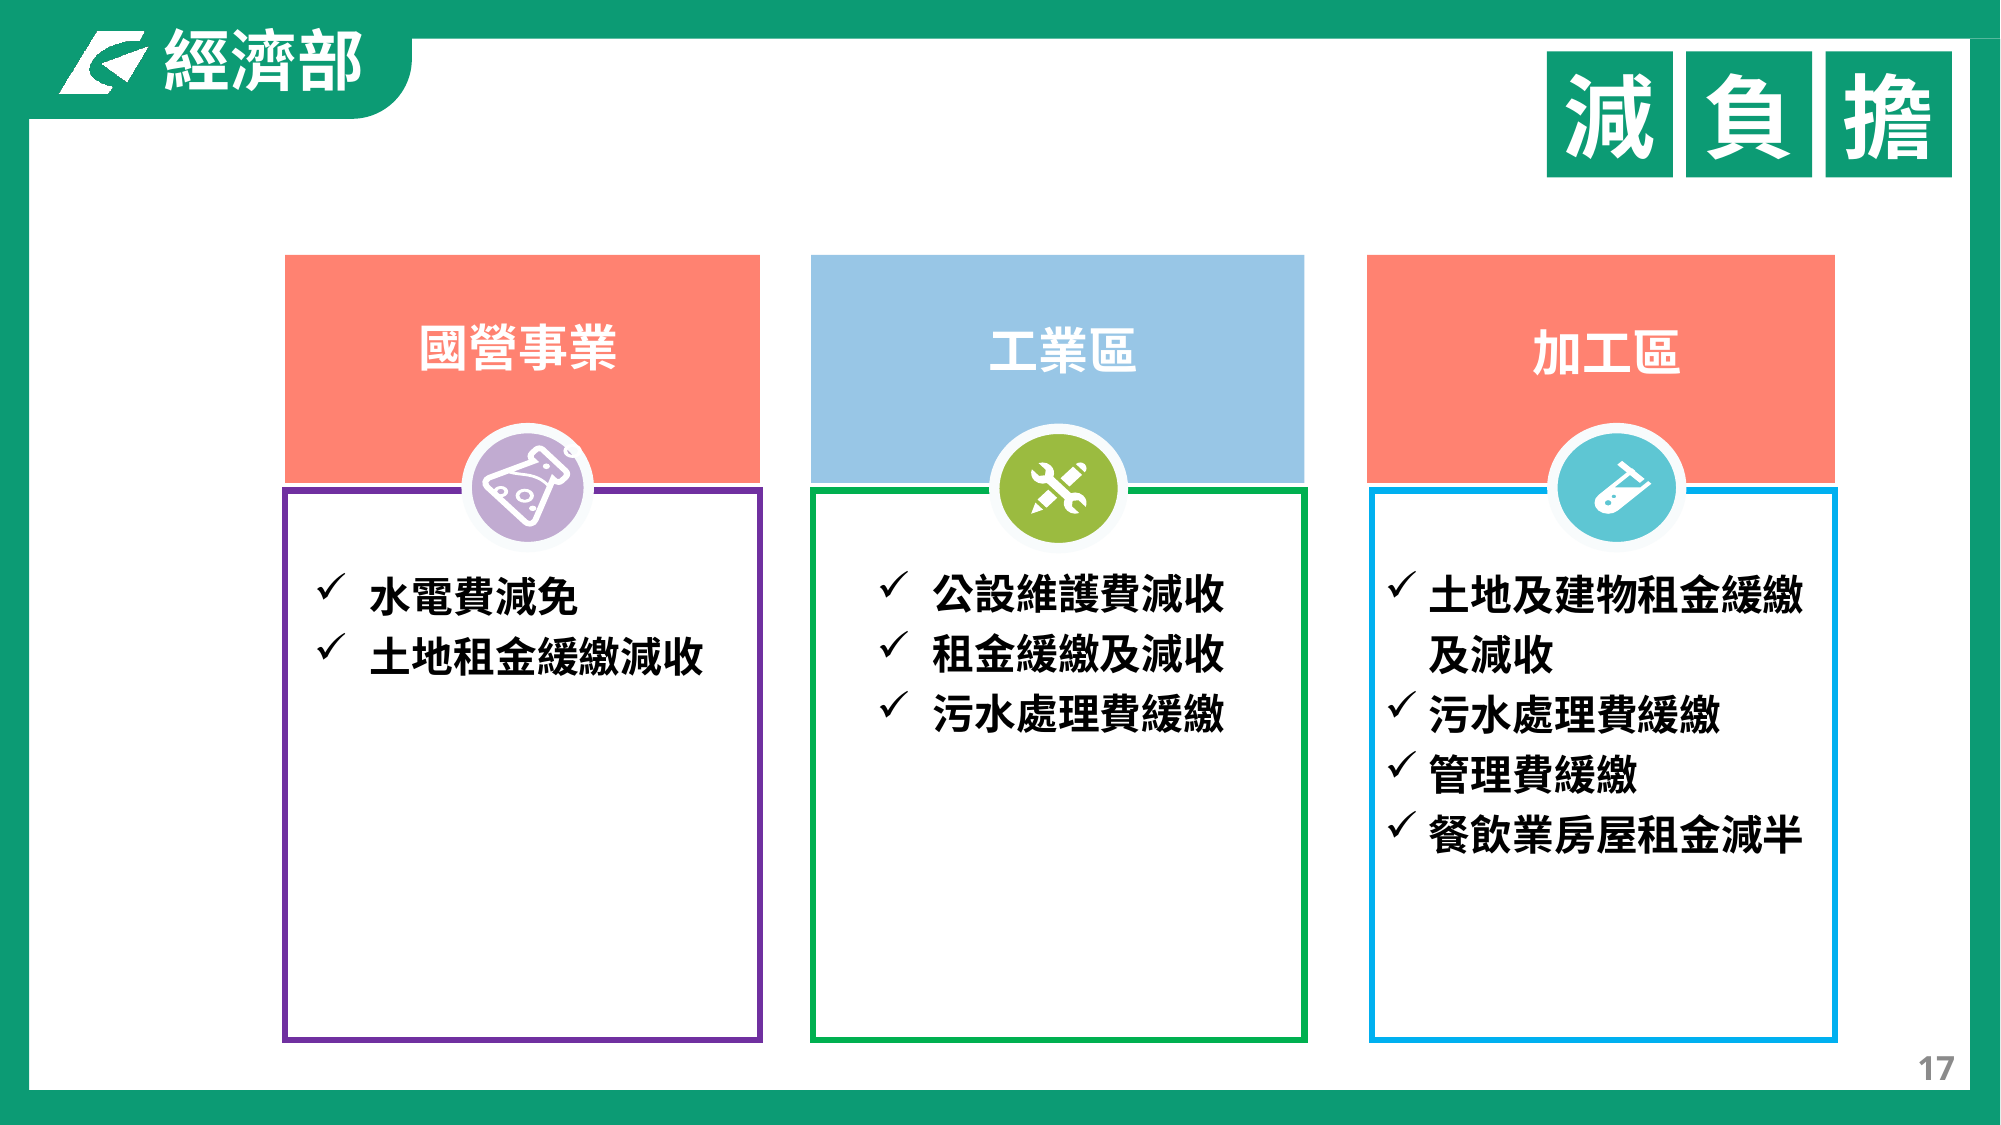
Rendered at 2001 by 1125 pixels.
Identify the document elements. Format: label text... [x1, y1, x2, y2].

text_box 工業區 [835, 311, 1291, 387]
text_box [1367, 254, 1835, 548]
text_box 國營事業 [305, 297, 733, 385]
text_box [811, 254, 1305, 549]
picture [58, 31, 149, 94]
slide_number <編號> [1520, 1039, 1971, 1100]
text_box 水電費減免 土地租金緩繳減收 [298, 553, 757, 689]
text_box 土地及建物租金緩繳及減收 污水處理費緩繳 管理費緩繳 餐飲業房屋租金減半 [1369, 551, 1822, 867]
text_box 加工區 [1394, 302, 1821, 389]
text_box 減 [1546, 51, 1673, 178]
text_box 公設維護費減收 租金緩繳及減收 污水處理費緩繳 [861, 550, 1241, 746]
text_box [285, 254, 760, 548]
text_box 負 [1686, 51, 1813, 178]
text_box 擔 [1825, 51, 1952, 178]
